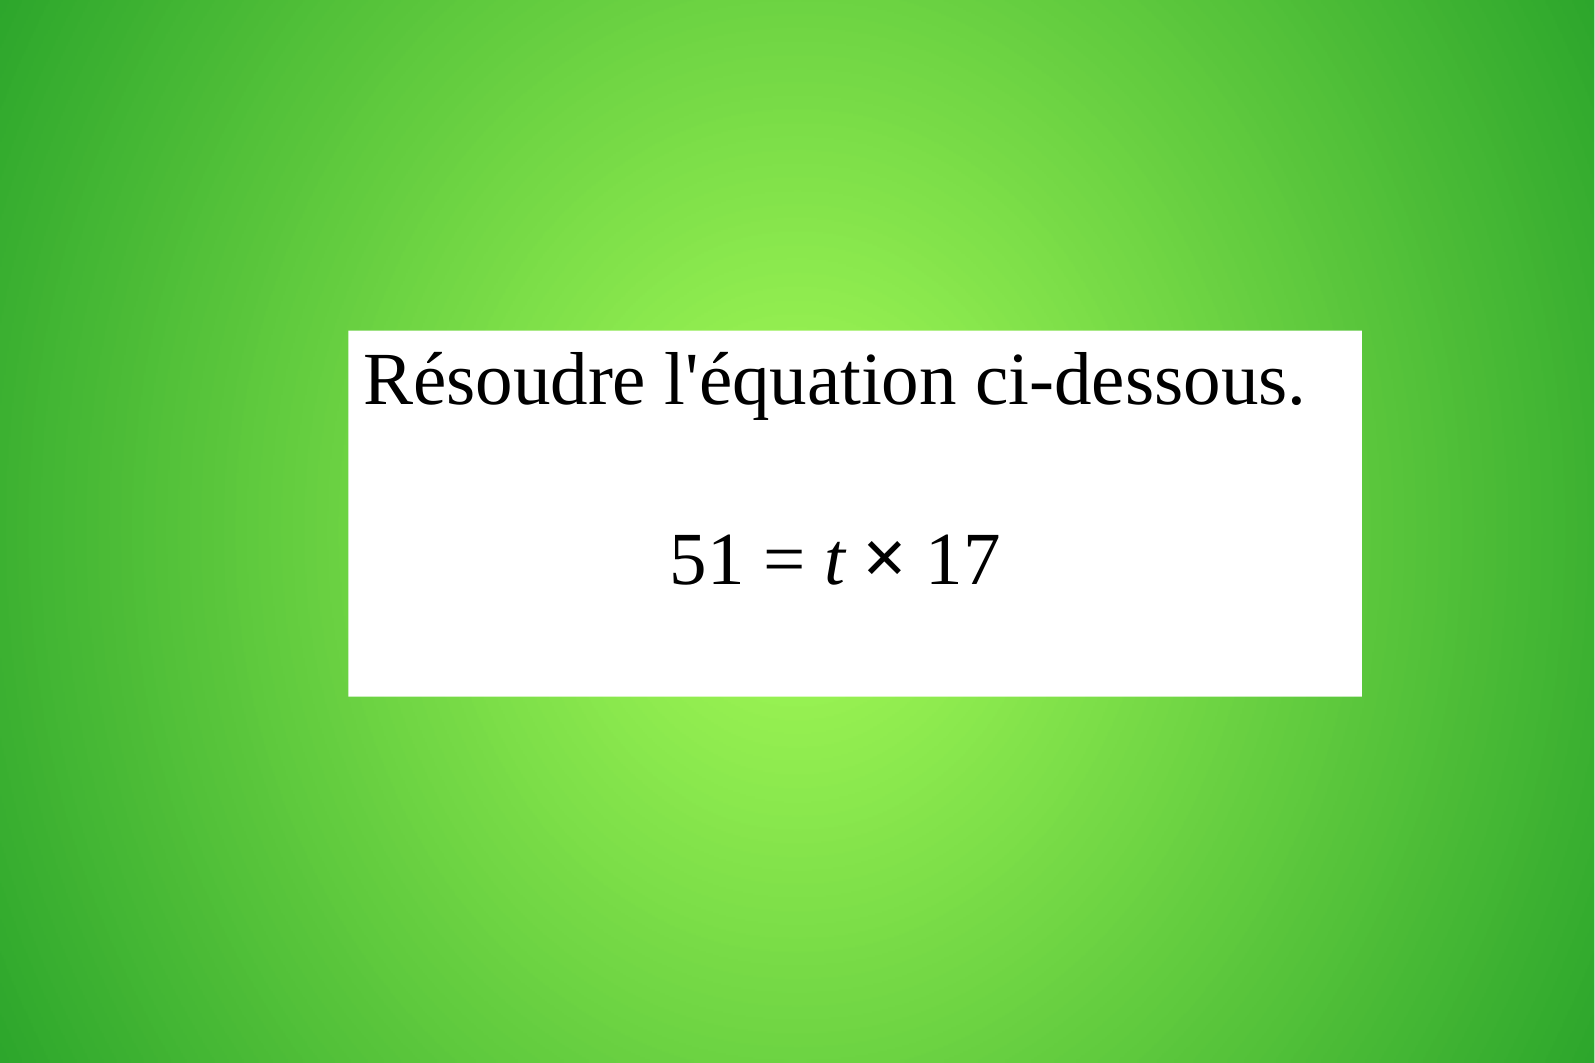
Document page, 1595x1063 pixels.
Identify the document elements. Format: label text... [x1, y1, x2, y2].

picture [0, 0, 1595, 1063]
text_box Résoudre l'équation ci-dessous. 51 = t × 17 [348, 330, 1362, 695]
